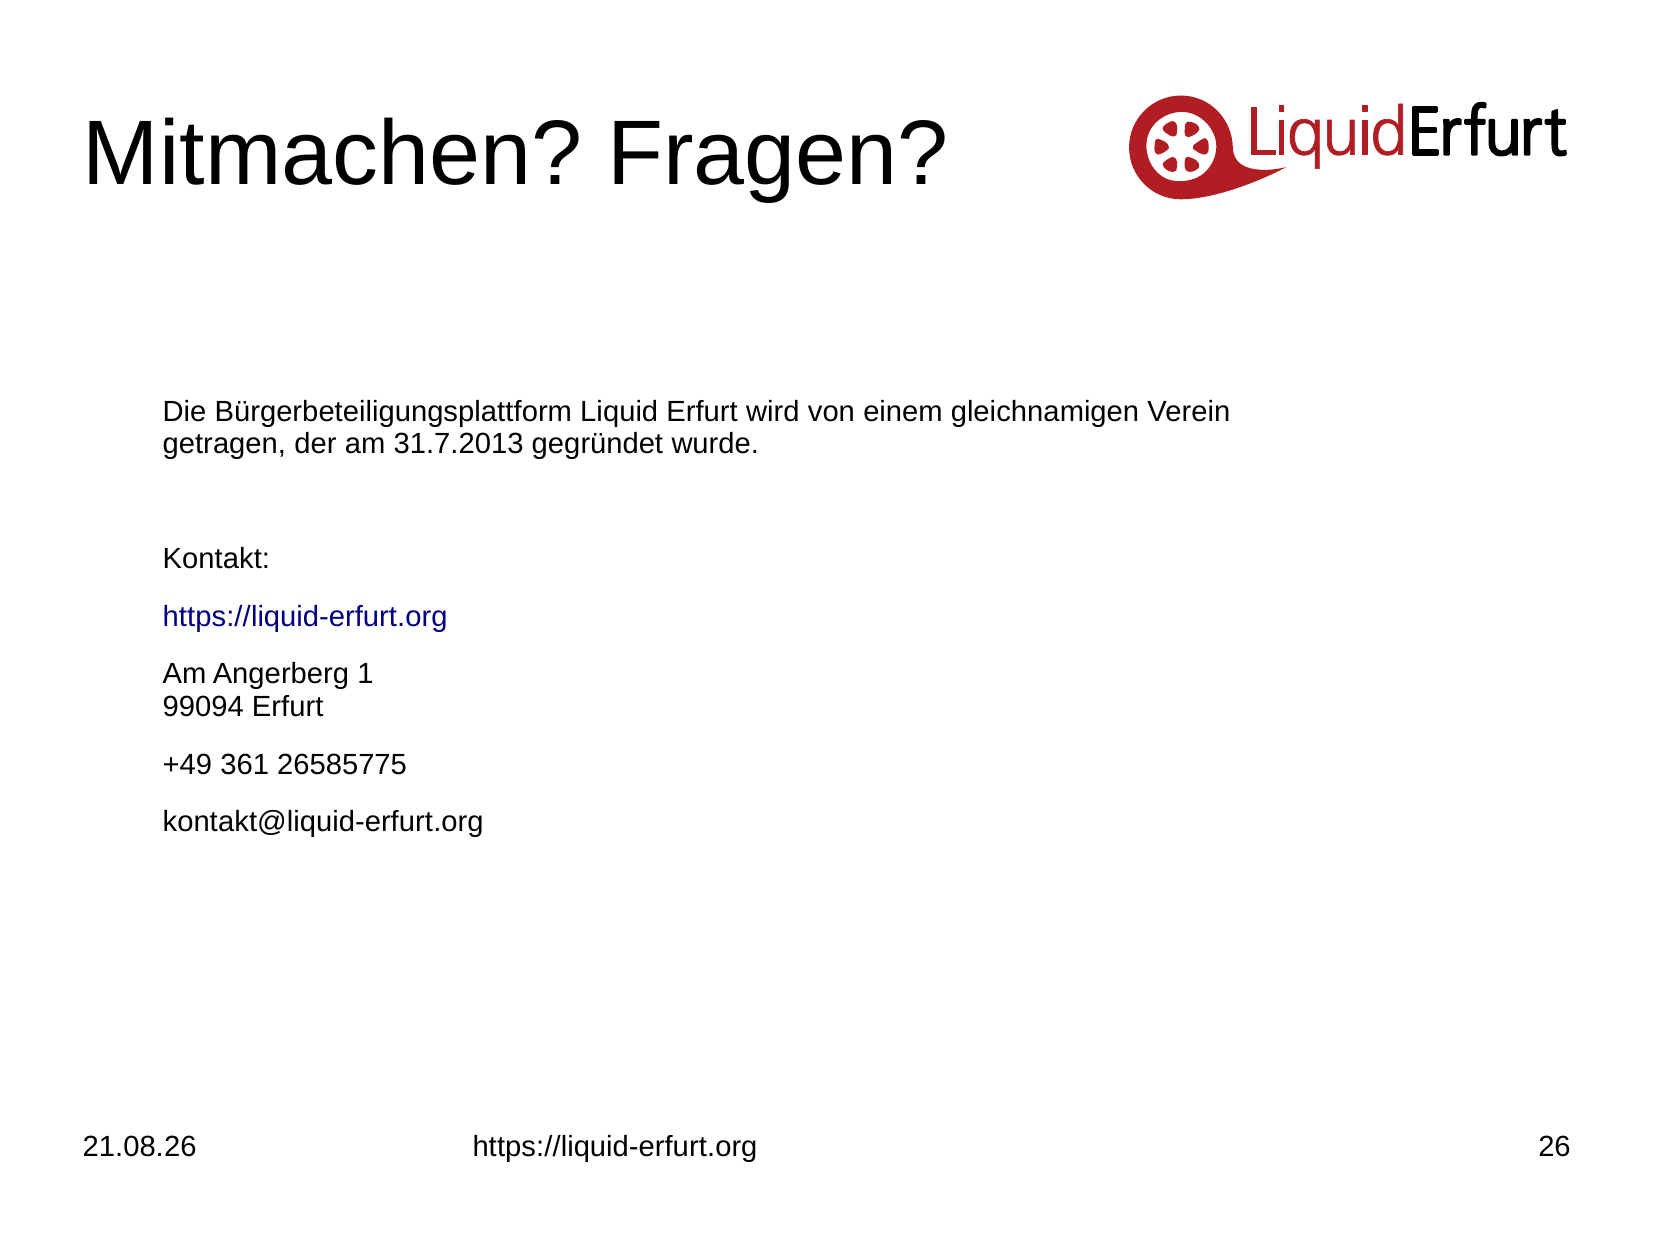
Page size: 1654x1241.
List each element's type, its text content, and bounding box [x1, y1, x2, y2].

text_box Die Bürgerbeteiligungsplattform Liquid Erfurt wird von einem gleichnamigen Verein getragen, der am 31.7.2013 gegründet wurde. Kontakt: https://liquid-erfurt.org Am Angerberg 1 99094 Erfurt +49 361 26585775 kontakt@liquid-erfurt.org [147, 387, 1371, 904]
title Mitmachen? Fragen? [82, 49, 1571, 257]
